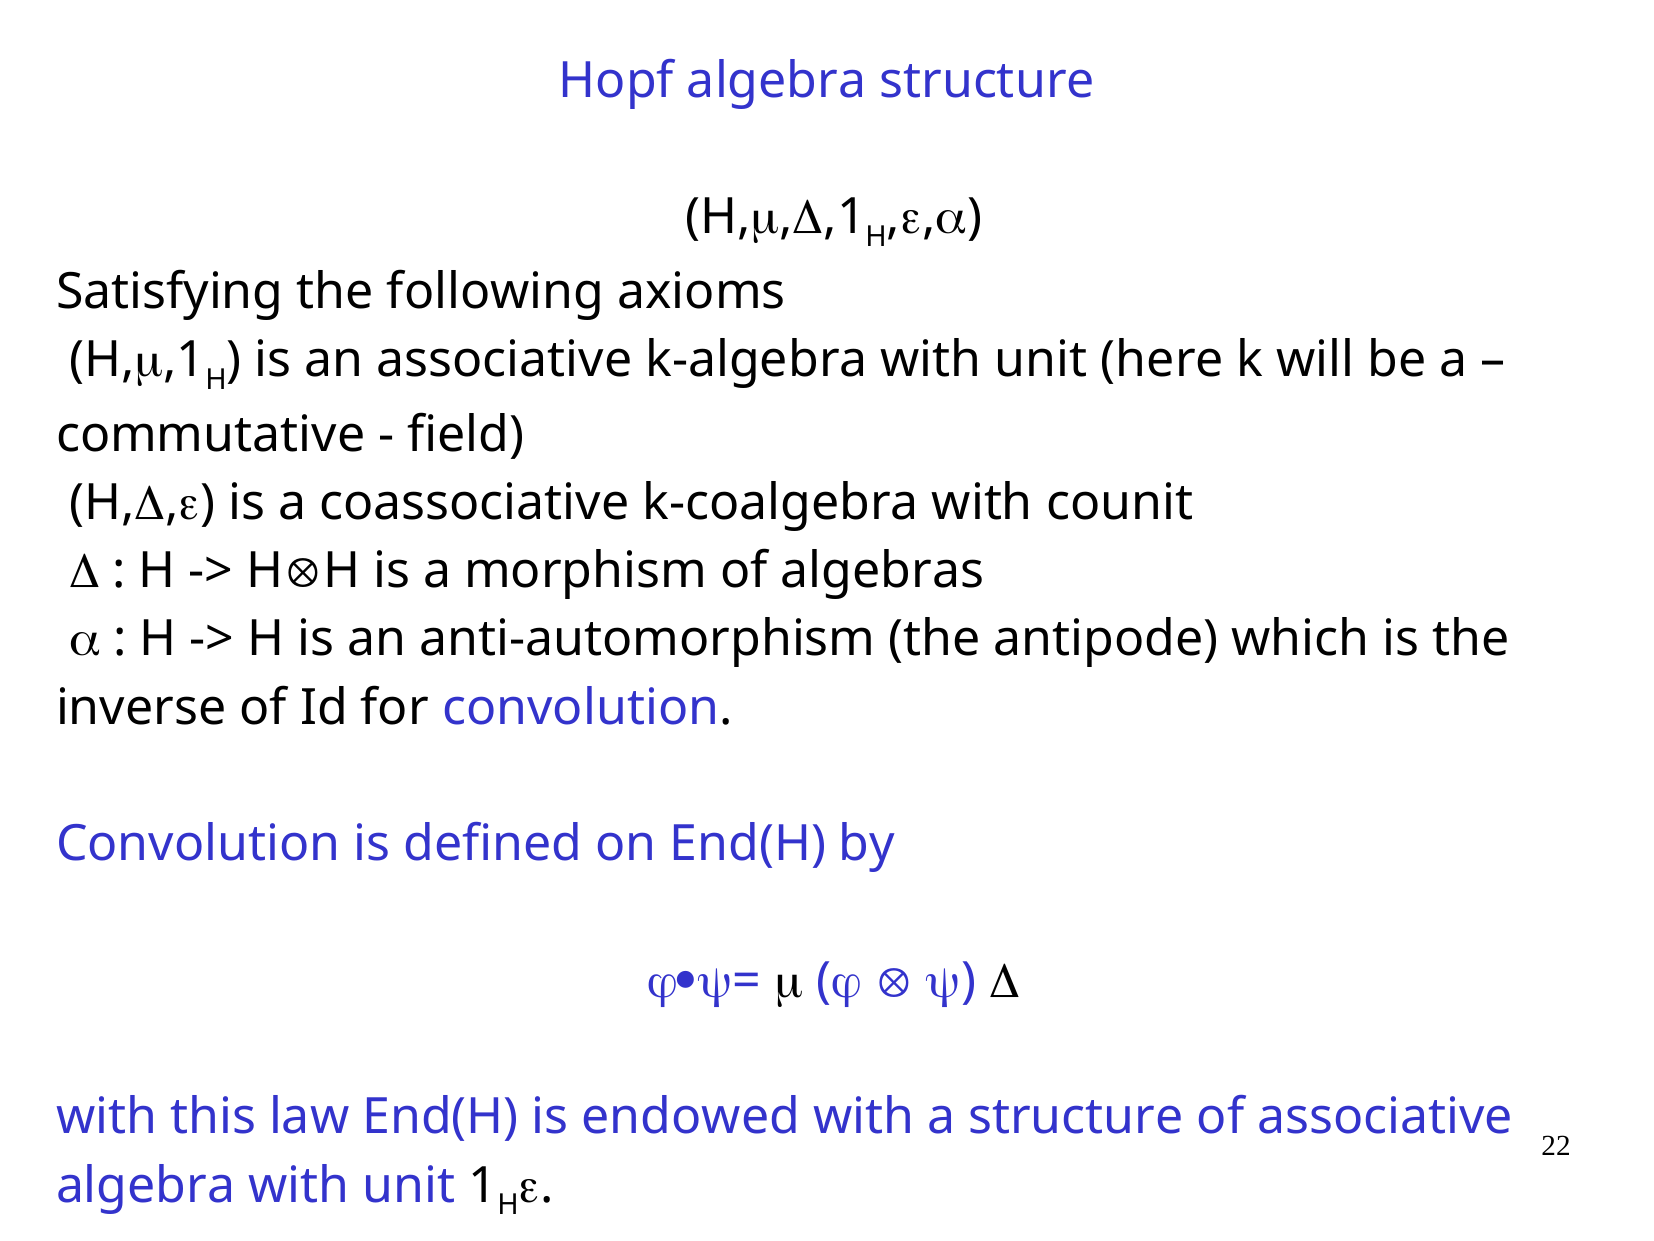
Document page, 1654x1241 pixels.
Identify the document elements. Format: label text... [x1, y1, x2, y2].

text_box Hopf algebra structure (H,,,1H,,) Satisfying the following axioms (H,,1H) is an associative k-algebra with unit (here k will be a – commutative - field) (H,,) is a coassociative k-coalgebra with counit  : H -> HH is a morphism of algebras  : H -> H is an anti-automorphism (the antipode) which is the inverse of Id for convolution. Convolution is defined on End(H) by =  (  )  with this law End(H) is endowed with a structure of associative algebra with unit 1H. [41, 36, 1627, 1231]
